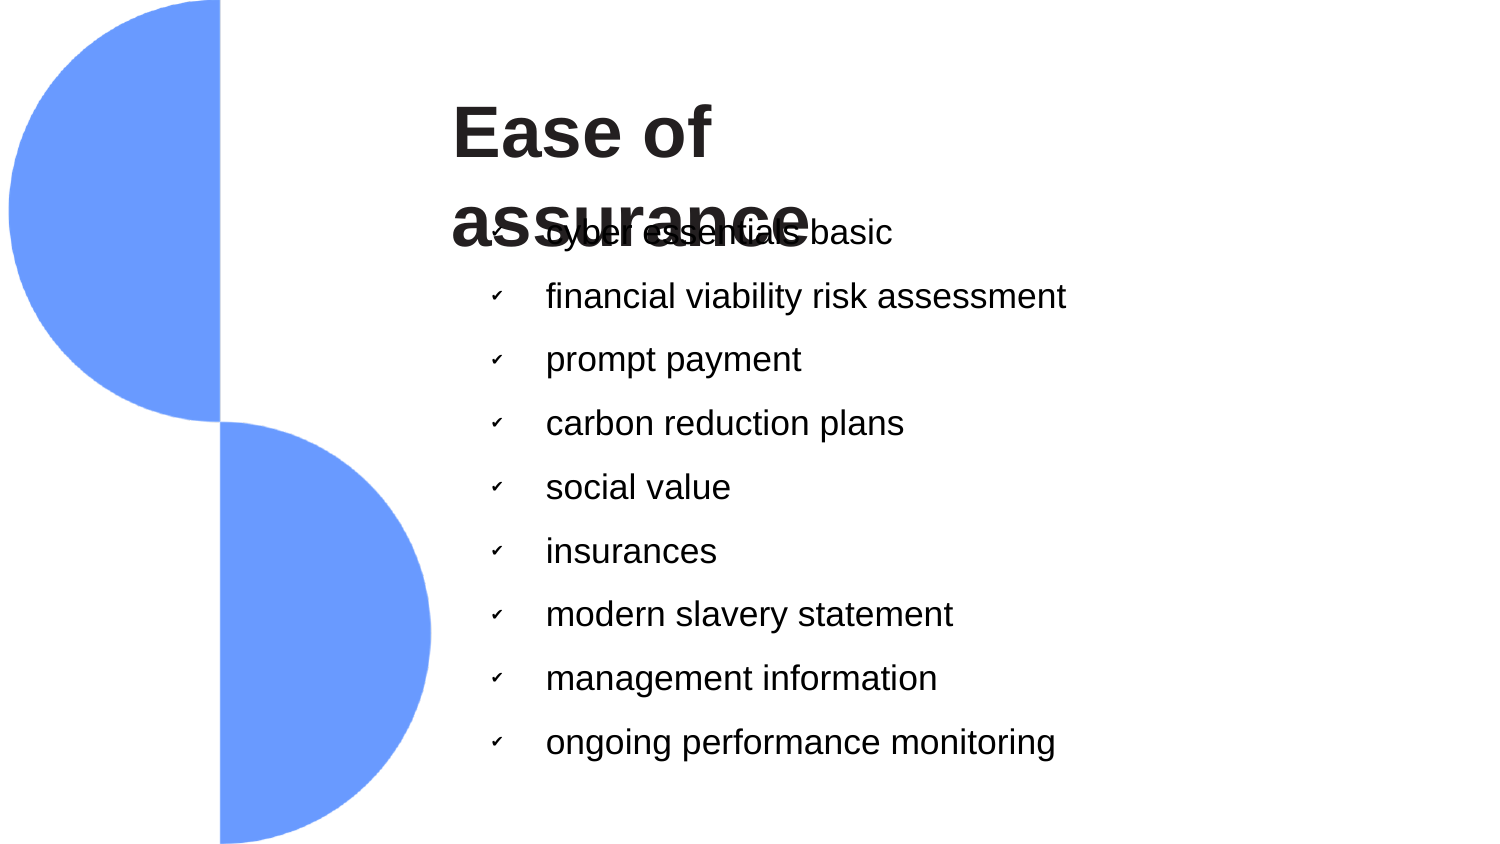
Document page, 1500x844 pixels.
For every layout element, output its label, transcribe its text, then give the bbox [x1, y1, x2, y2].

text_box cyber essentials basic financial viability risk assessment prompt payment carbon reduction plans social value insurances modern slavery statement management information ongoing performance monitoring [451, 187, 1344, 784]
title Ease of assurance [451, 83, 1371, 188]
